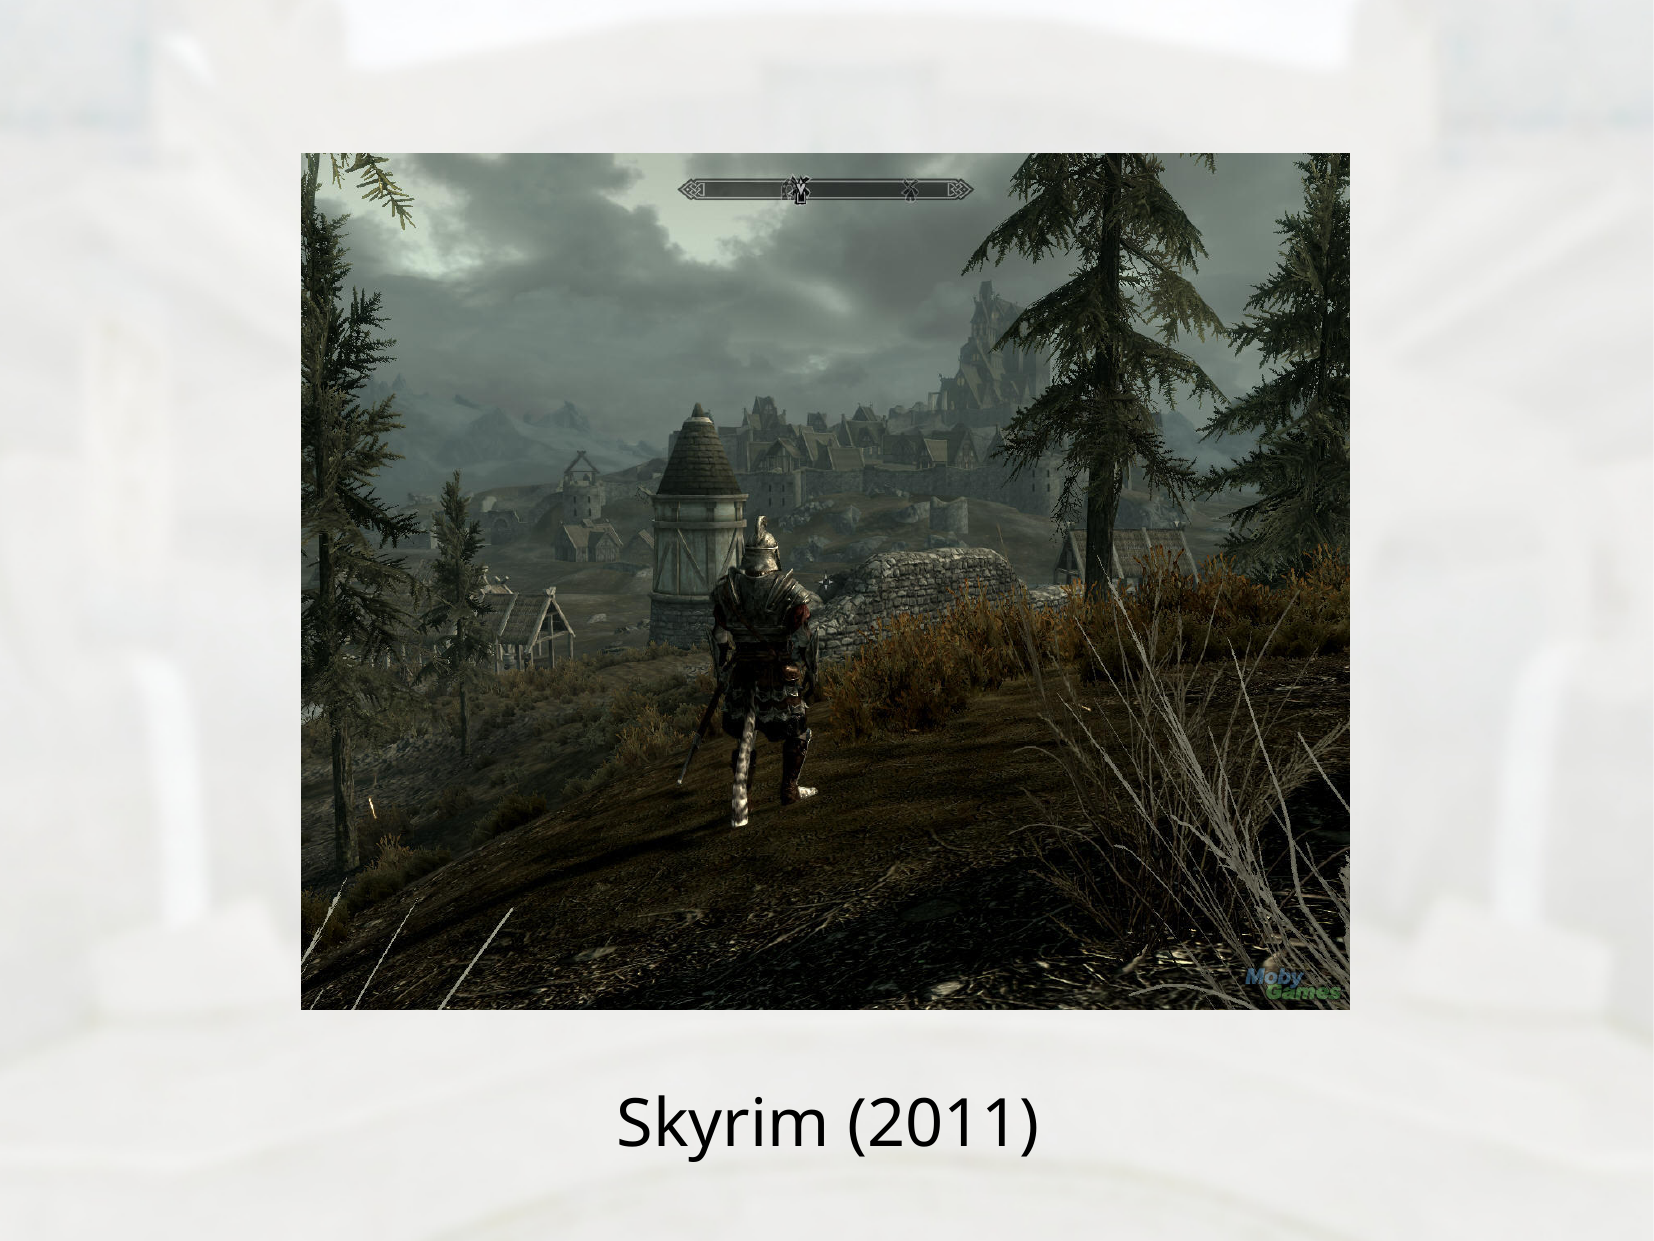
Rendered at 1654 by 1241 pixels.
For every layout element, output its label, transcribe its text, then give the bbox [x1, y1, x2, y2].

subtitle Skyrim (2011) [258, 1023, 1399, 1218]
picture [301, 153, 1350, 1021]
